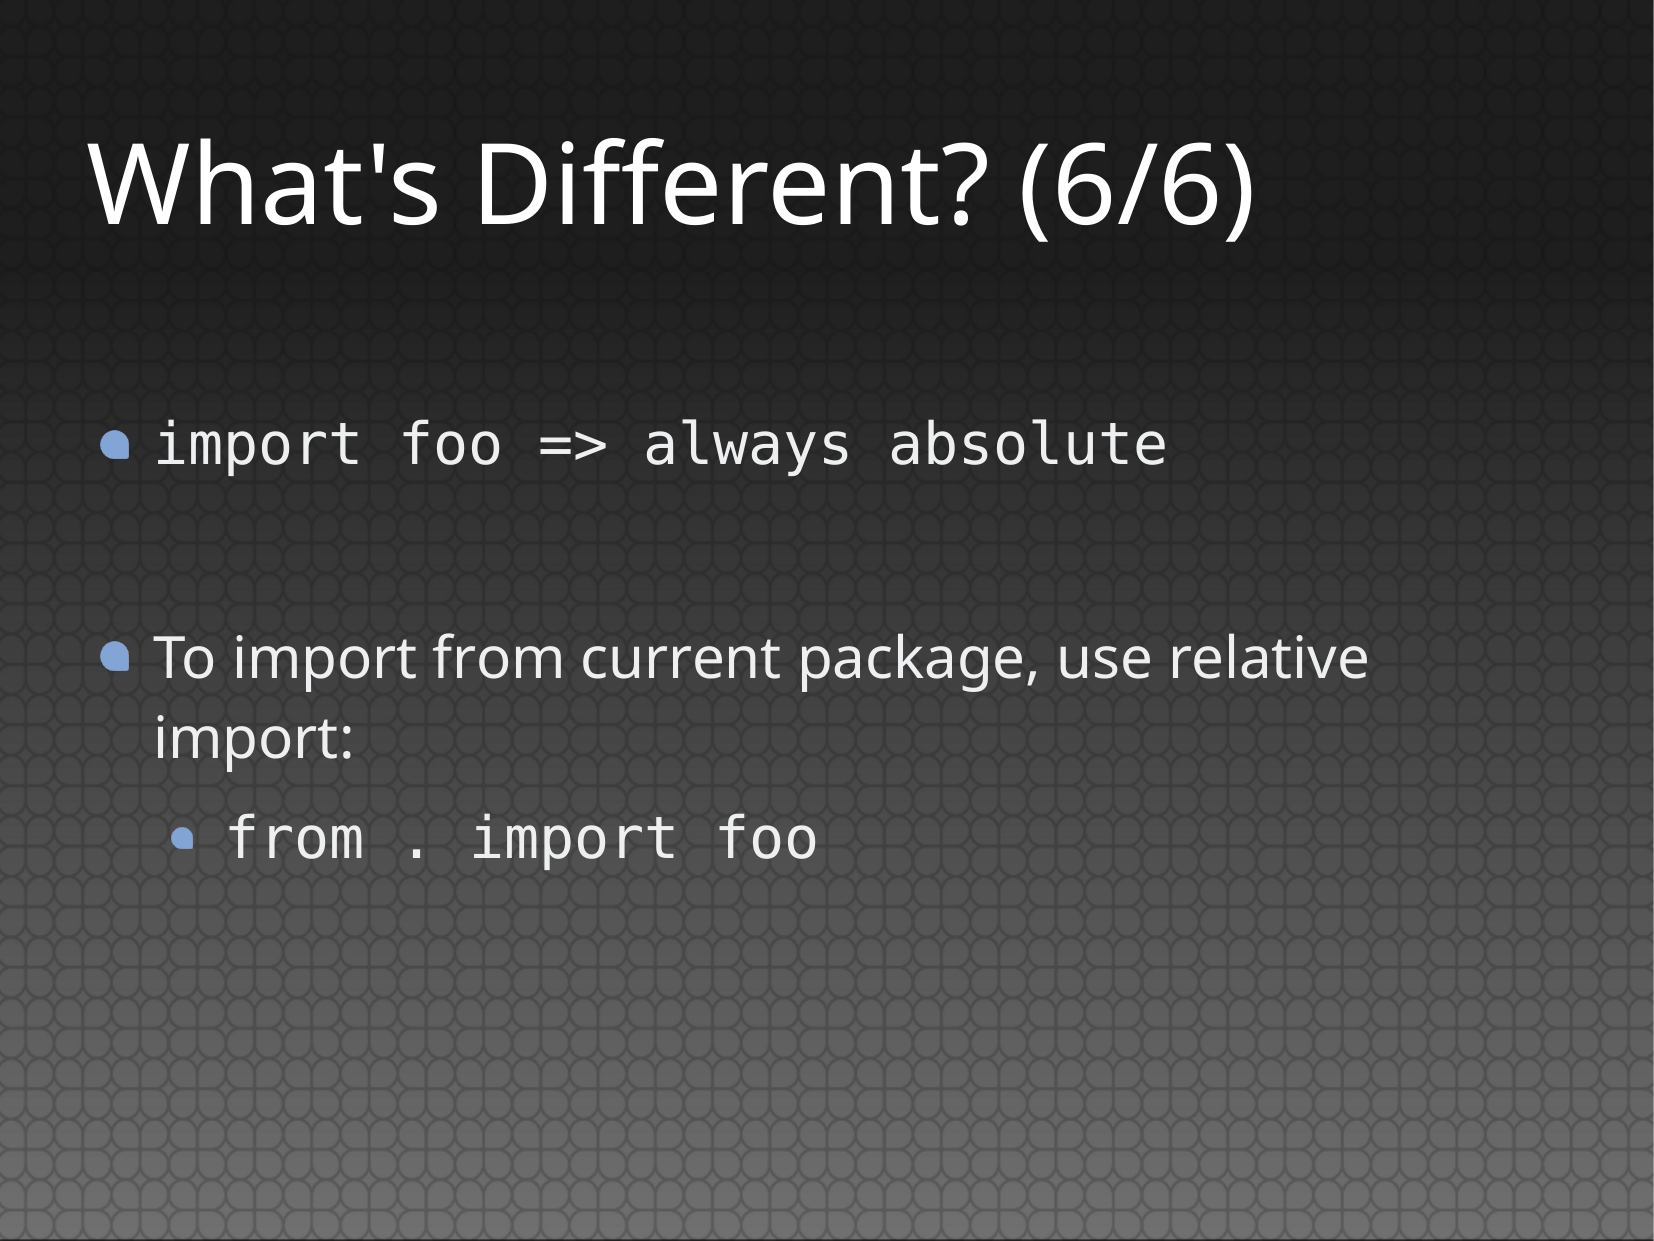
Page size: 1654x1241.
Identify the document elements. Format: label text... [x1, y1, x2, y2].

picture [0, 0, 1654, 1241]
list import foo => always absolute To import from current package, use relative import: from . import foo [82, 290, 1571, 1010]
title What's Different? (6/6) [86, 112, 1576, 249]
